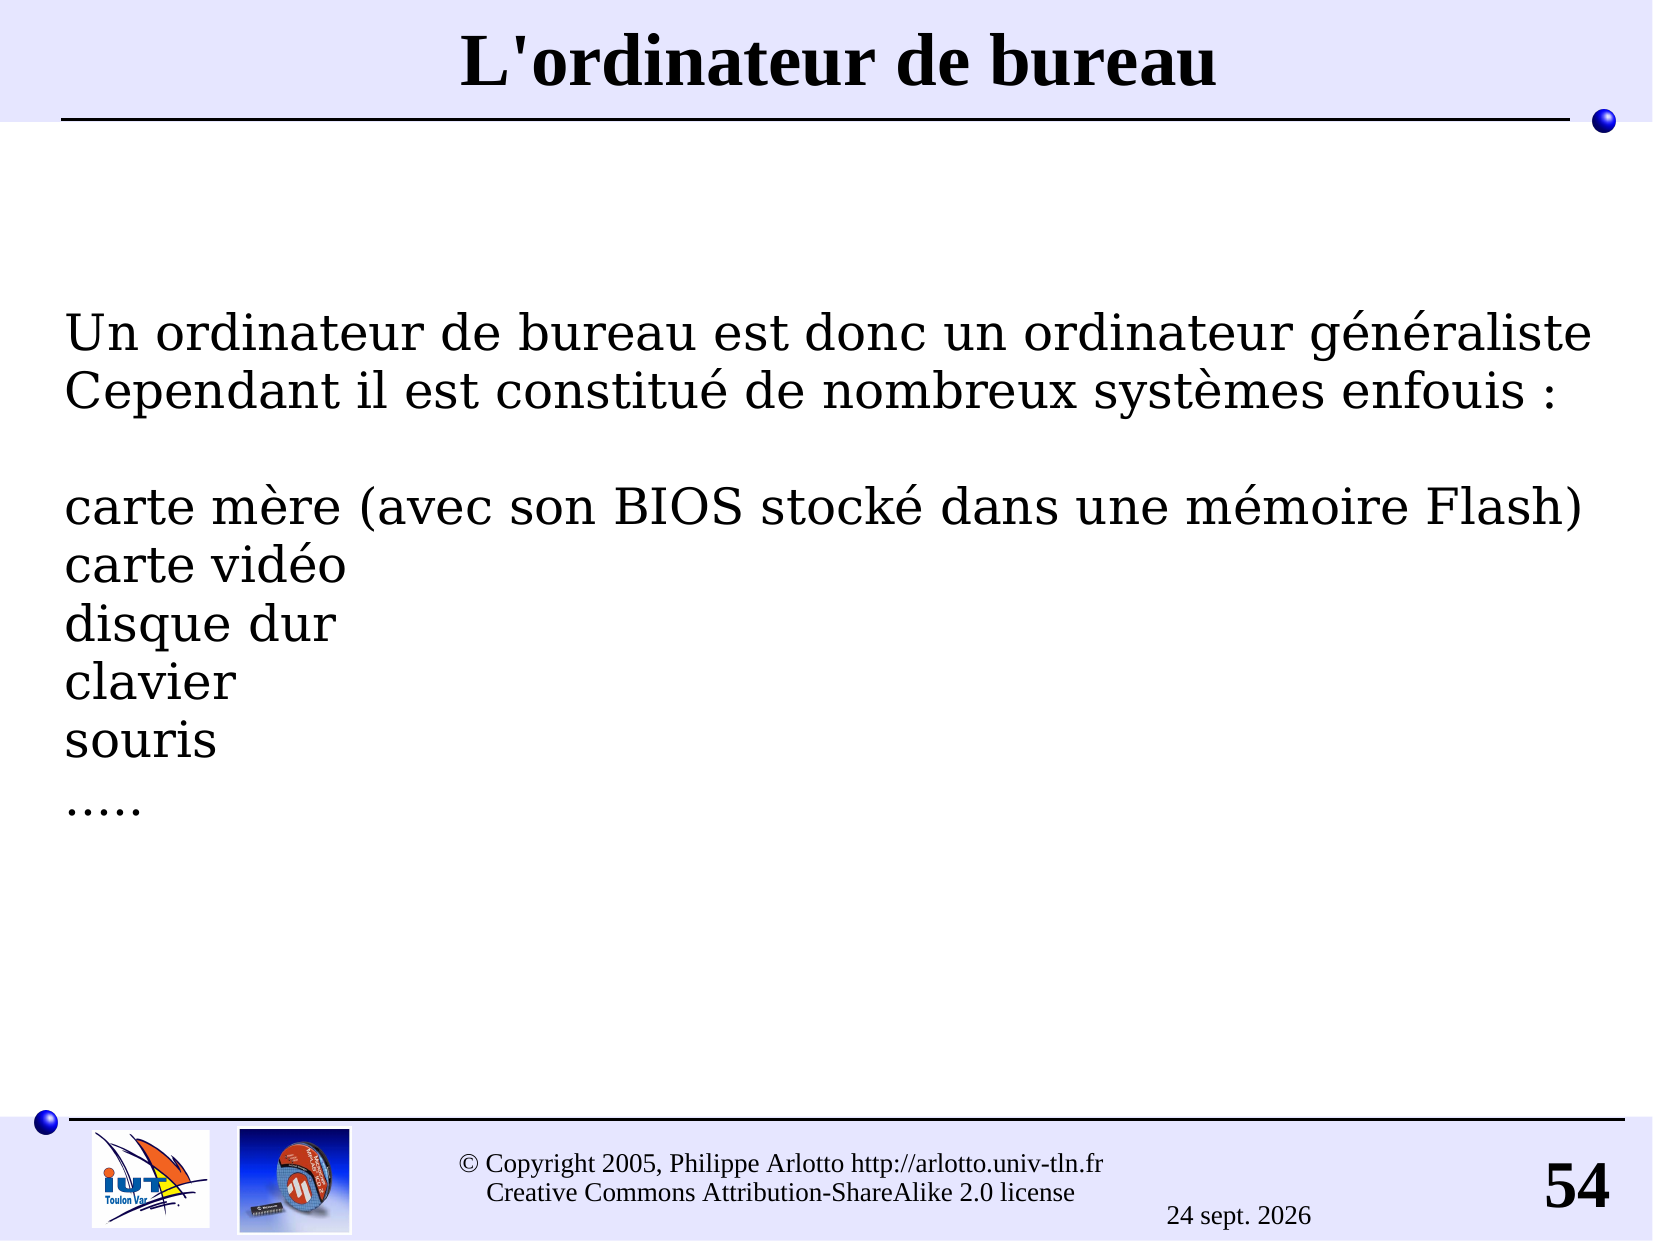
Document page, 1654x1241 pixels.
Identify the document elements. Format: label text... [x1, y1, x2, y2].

title L'ordinateur de bureau [95, 14, 1585, 107]
text_box Un ordinateur de bureau est donc un ordinateur généraliste Cependant il est constitué de nombreux systèmes enfouis : carte mère (avec son BIOS stocké dans une mémoire Flash) carte vidéo disque dur clavier souris ..... [64, 303, 1595, 886]
picture [237, 1126, 352, 1235]
